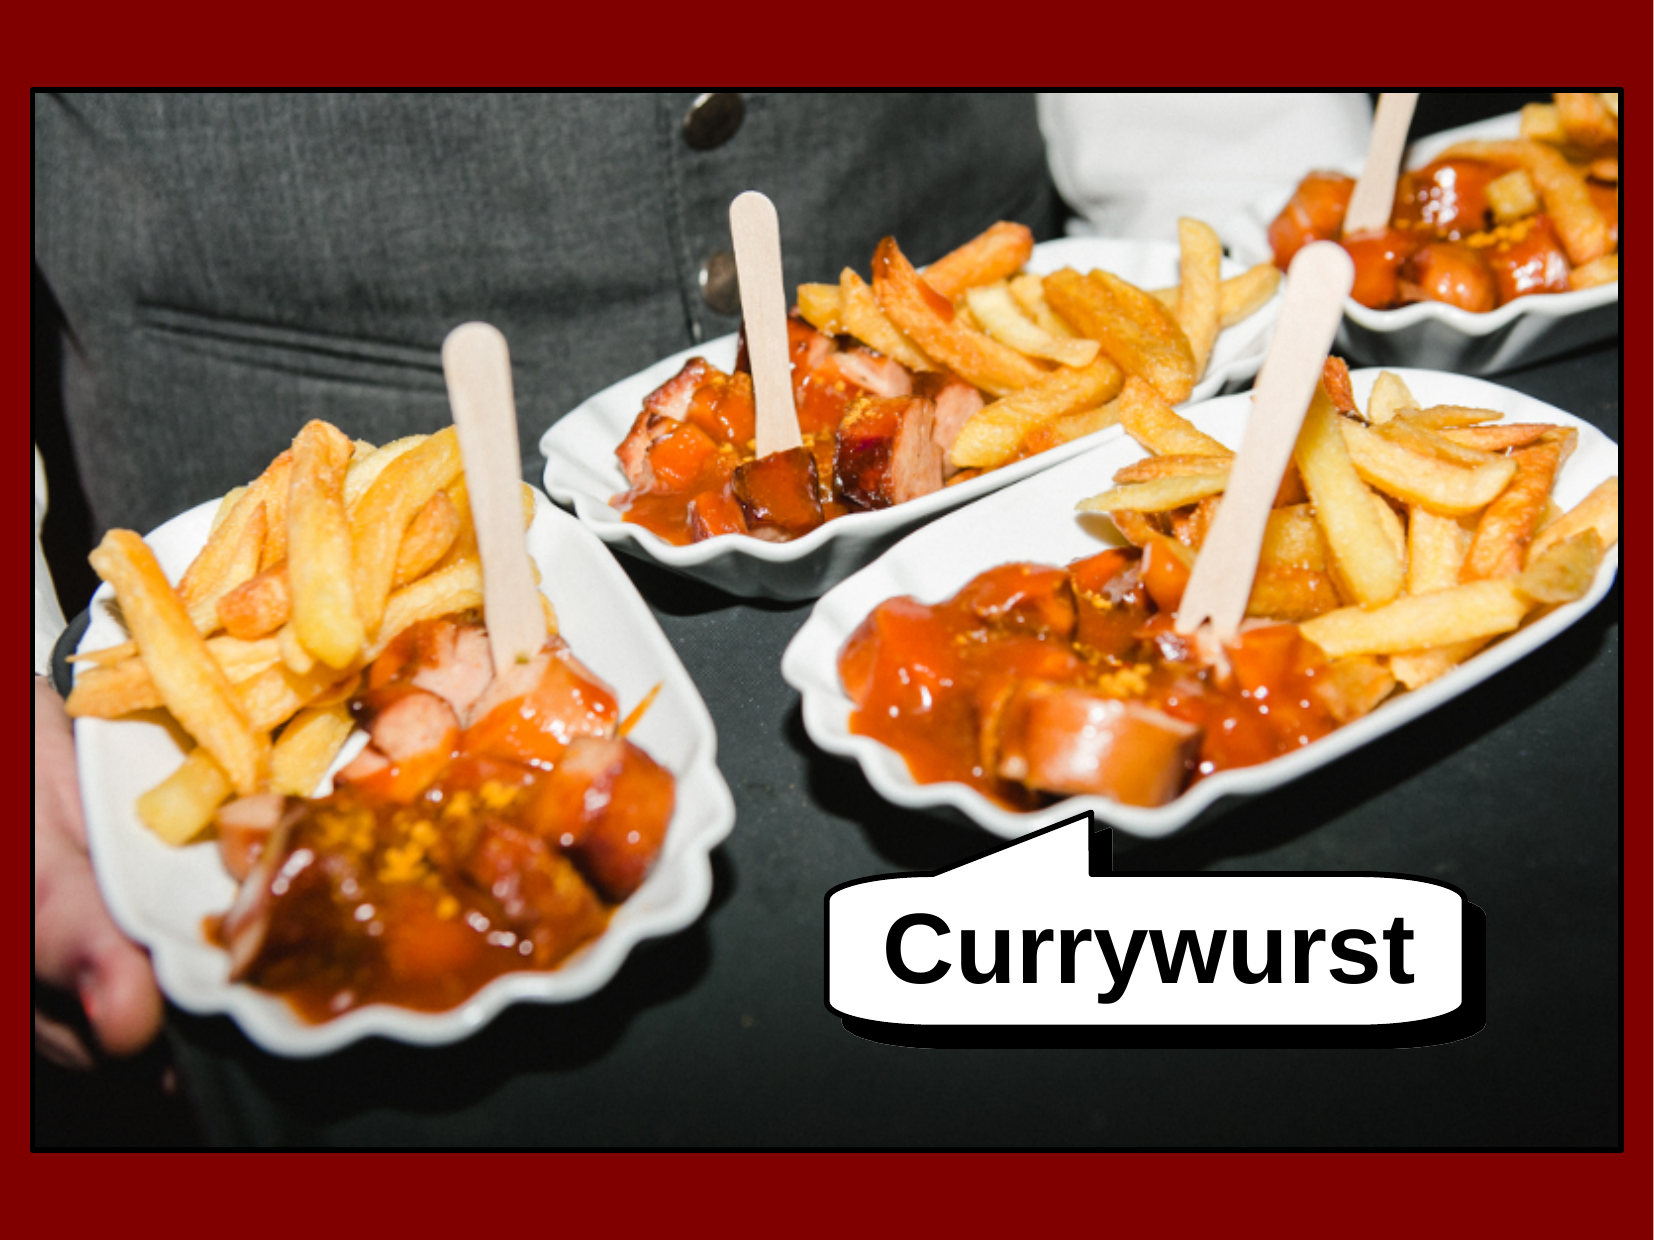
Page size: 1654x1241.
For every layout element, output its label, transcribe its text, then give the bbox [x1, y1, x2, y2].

text_box Currywurst [868, 885, 1465, 1013]
picture [35, 92, 1619, 1148]
text_box [826, 812, 1455, 1028]
